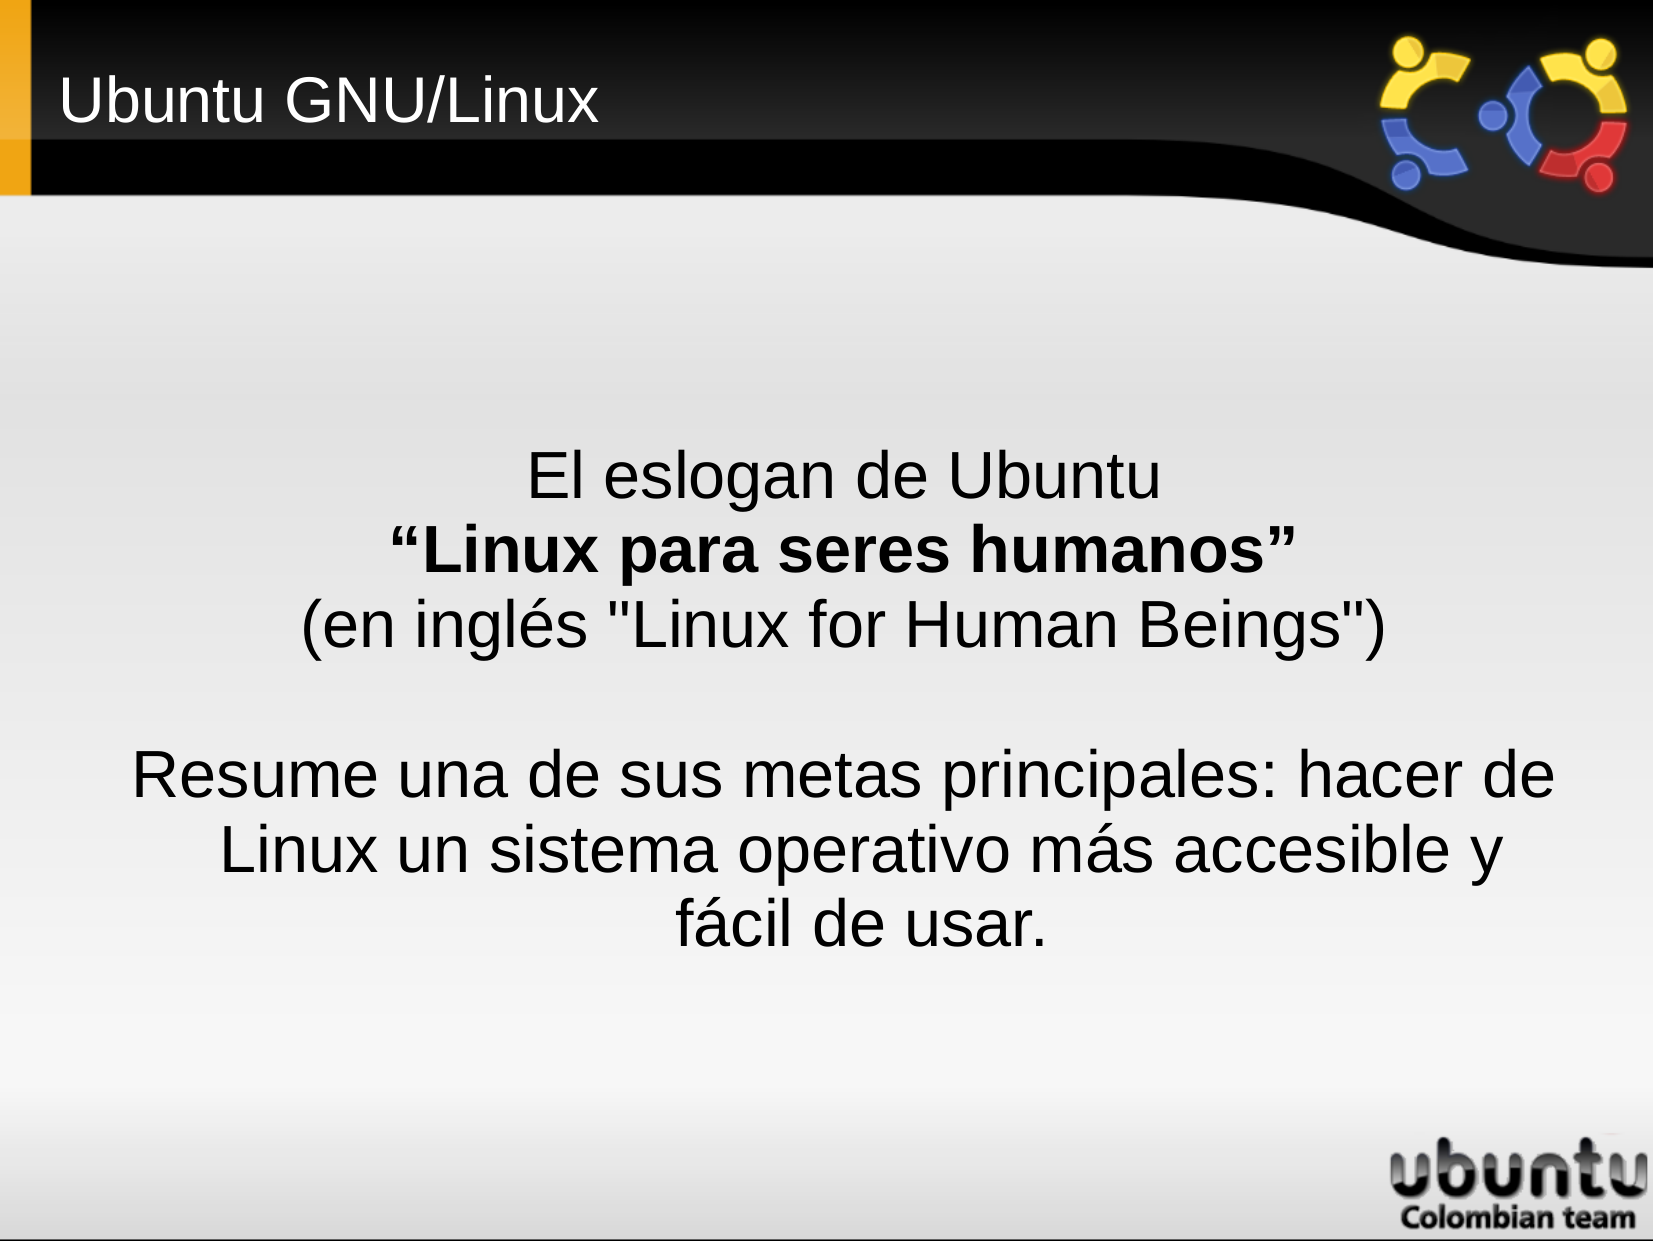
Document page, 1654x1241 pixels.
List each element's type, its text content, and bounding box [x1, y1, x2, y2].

title Ubuntu GNU/Linux [59, 48, 1376, 153]
picture [0, 0, 1653, 1241]
subtitle El eslogan de Ubuntu “Linux para seres humanos” (en inglés "Linux for Human Beings") Resume una de sus metas principales: hacer de Linux un sistema operativo más accesible y fácil de usar. [82, 297, 1571, 1102]
